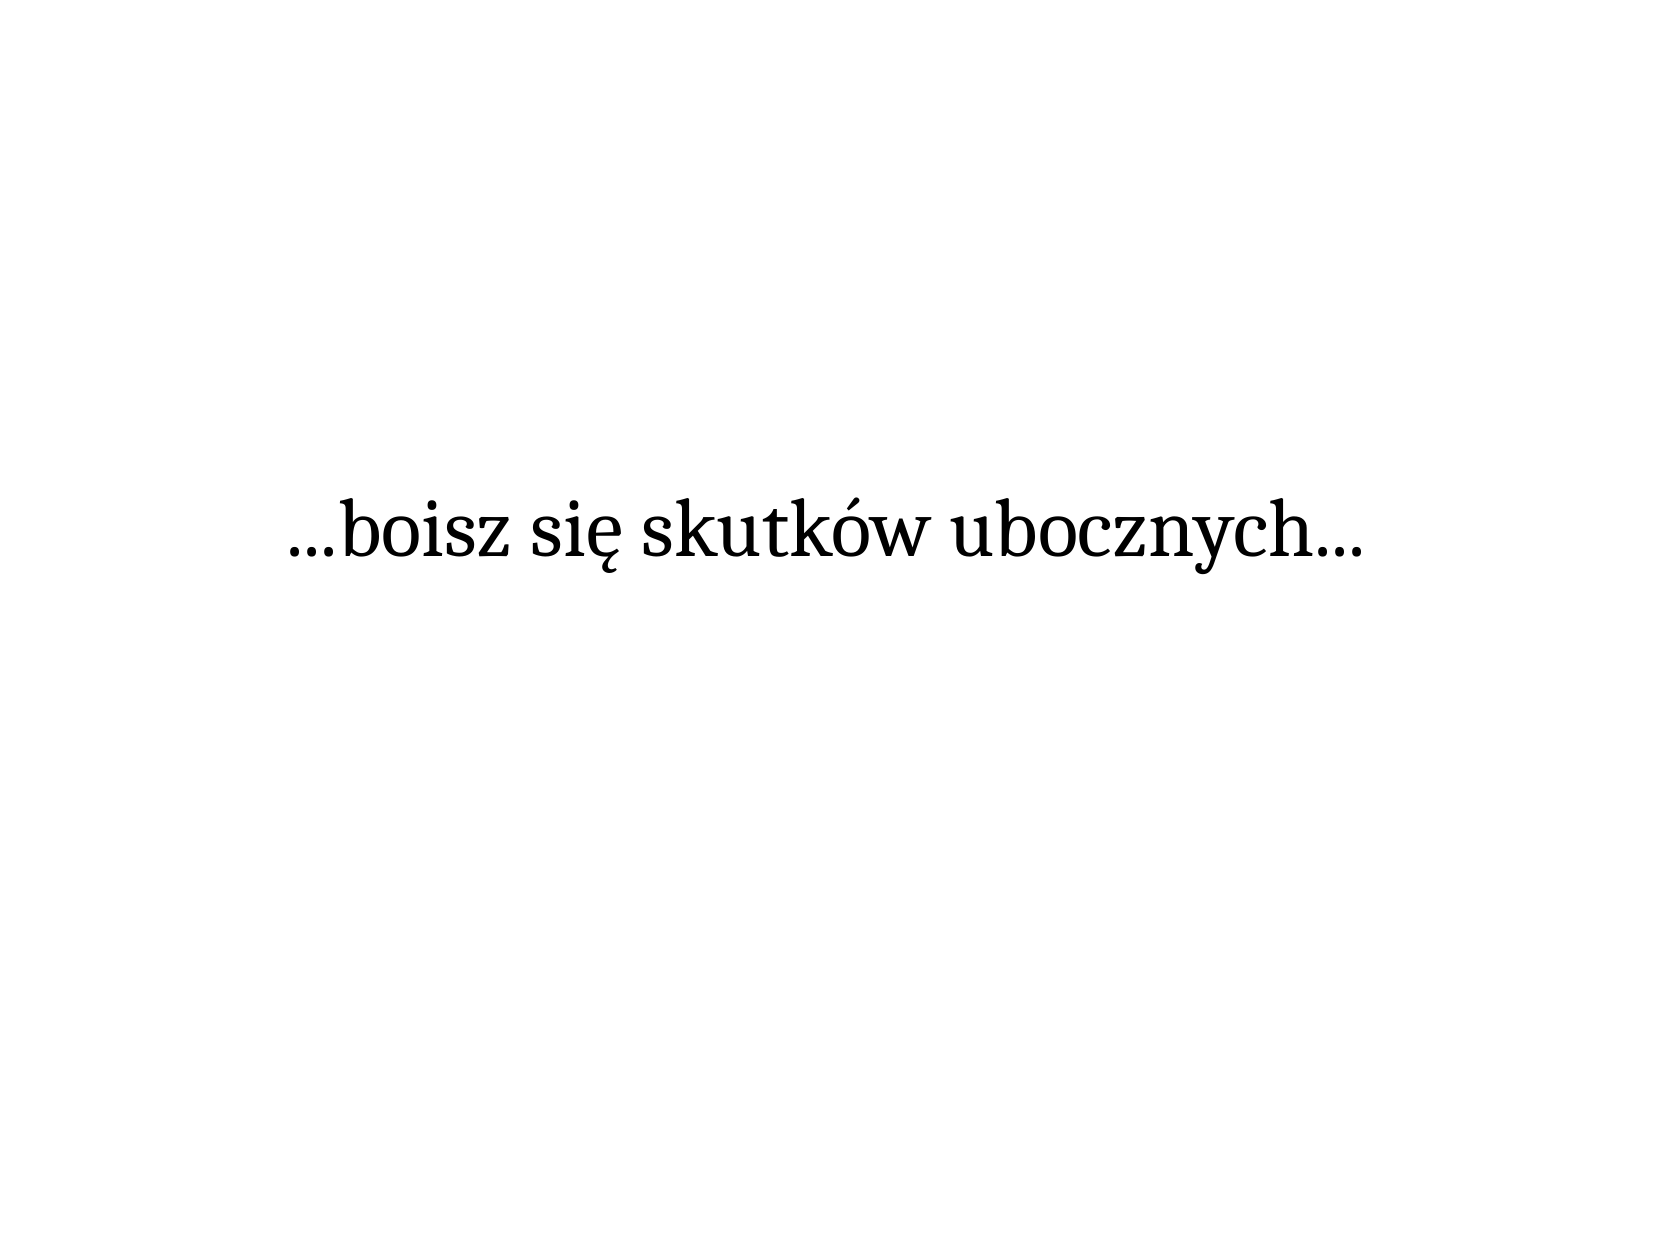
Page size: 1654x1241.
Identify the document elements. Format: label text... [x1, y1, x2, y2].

subtitle ...boisz się skutków ubocznych... [82, 49, 1571, 1010]
